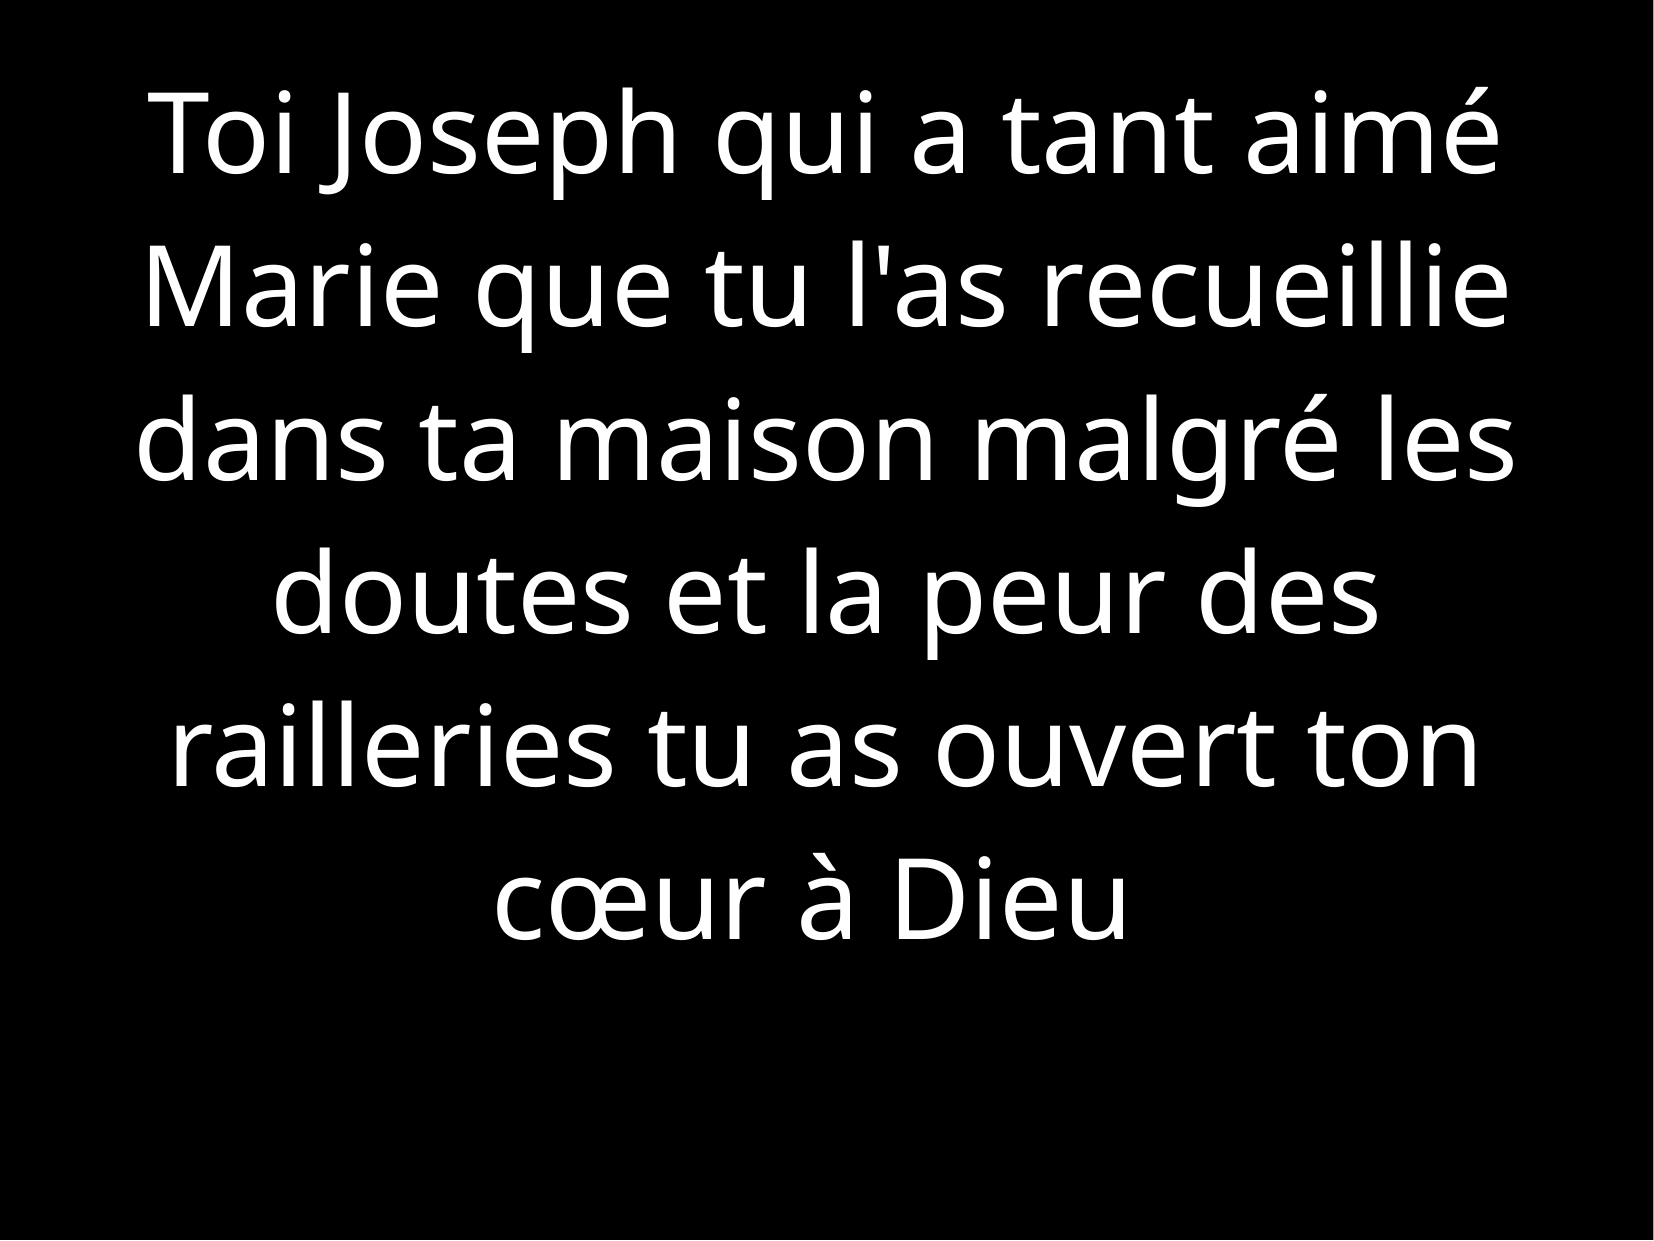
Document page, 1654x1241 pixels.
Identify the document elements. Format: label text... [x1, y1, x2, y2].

subtitle Toi Joseph qui a tant aimé Marie que tu l'as recueillie dans ta maison malgré les doutes et la peur des railleries tu as ouvert ton cœur à Dieu [82, 40, 1571, 1139]
